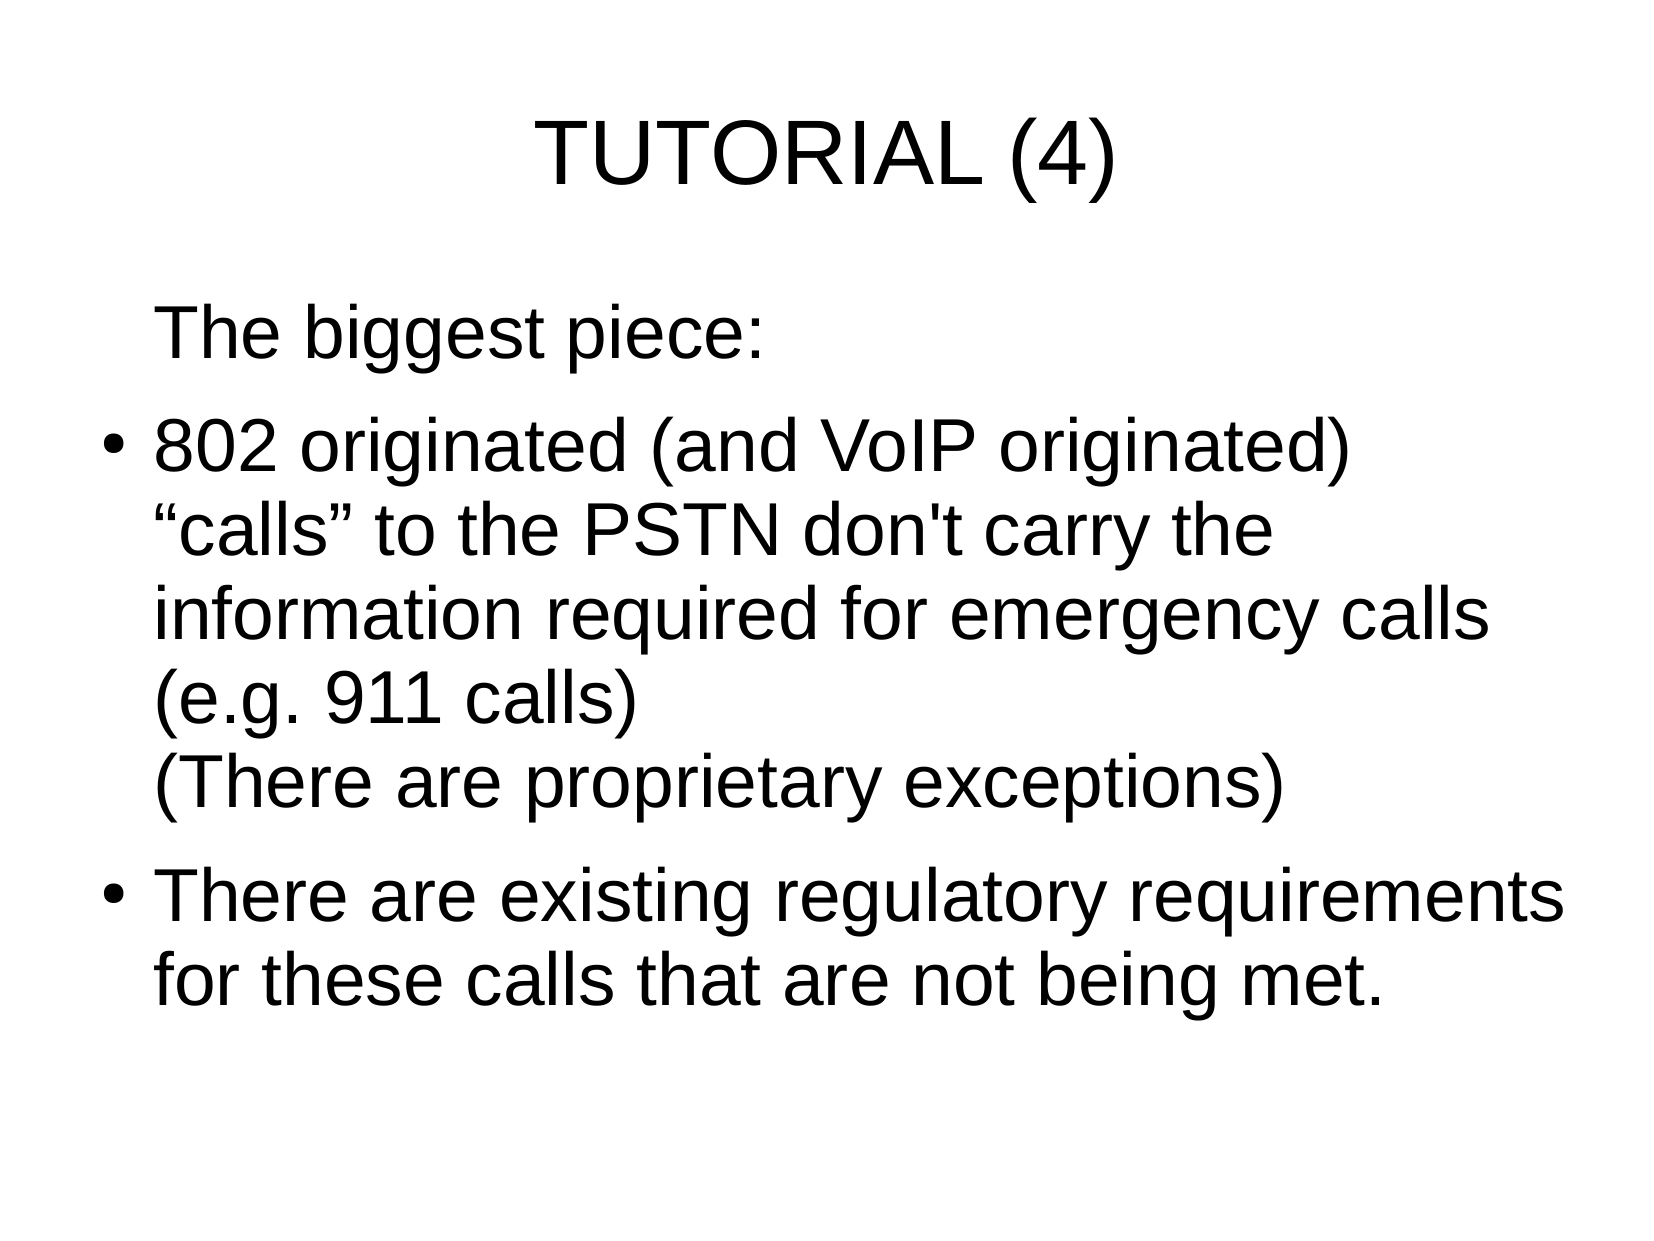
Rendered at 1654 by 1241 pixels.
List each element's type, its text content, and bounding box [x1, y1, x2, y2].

list The biggest piece: 802 originated (and VoIP originated) “calls” to the PSTN don't carry the information required for emergency calls (e.g. 911 calls) (There are proprietary exceptions) There are existing regulatory requirements for these calls that are not being met. [82, 290, 1571, 1126]
title TUTORIAL (4) [82, 56, 1571, 250]
